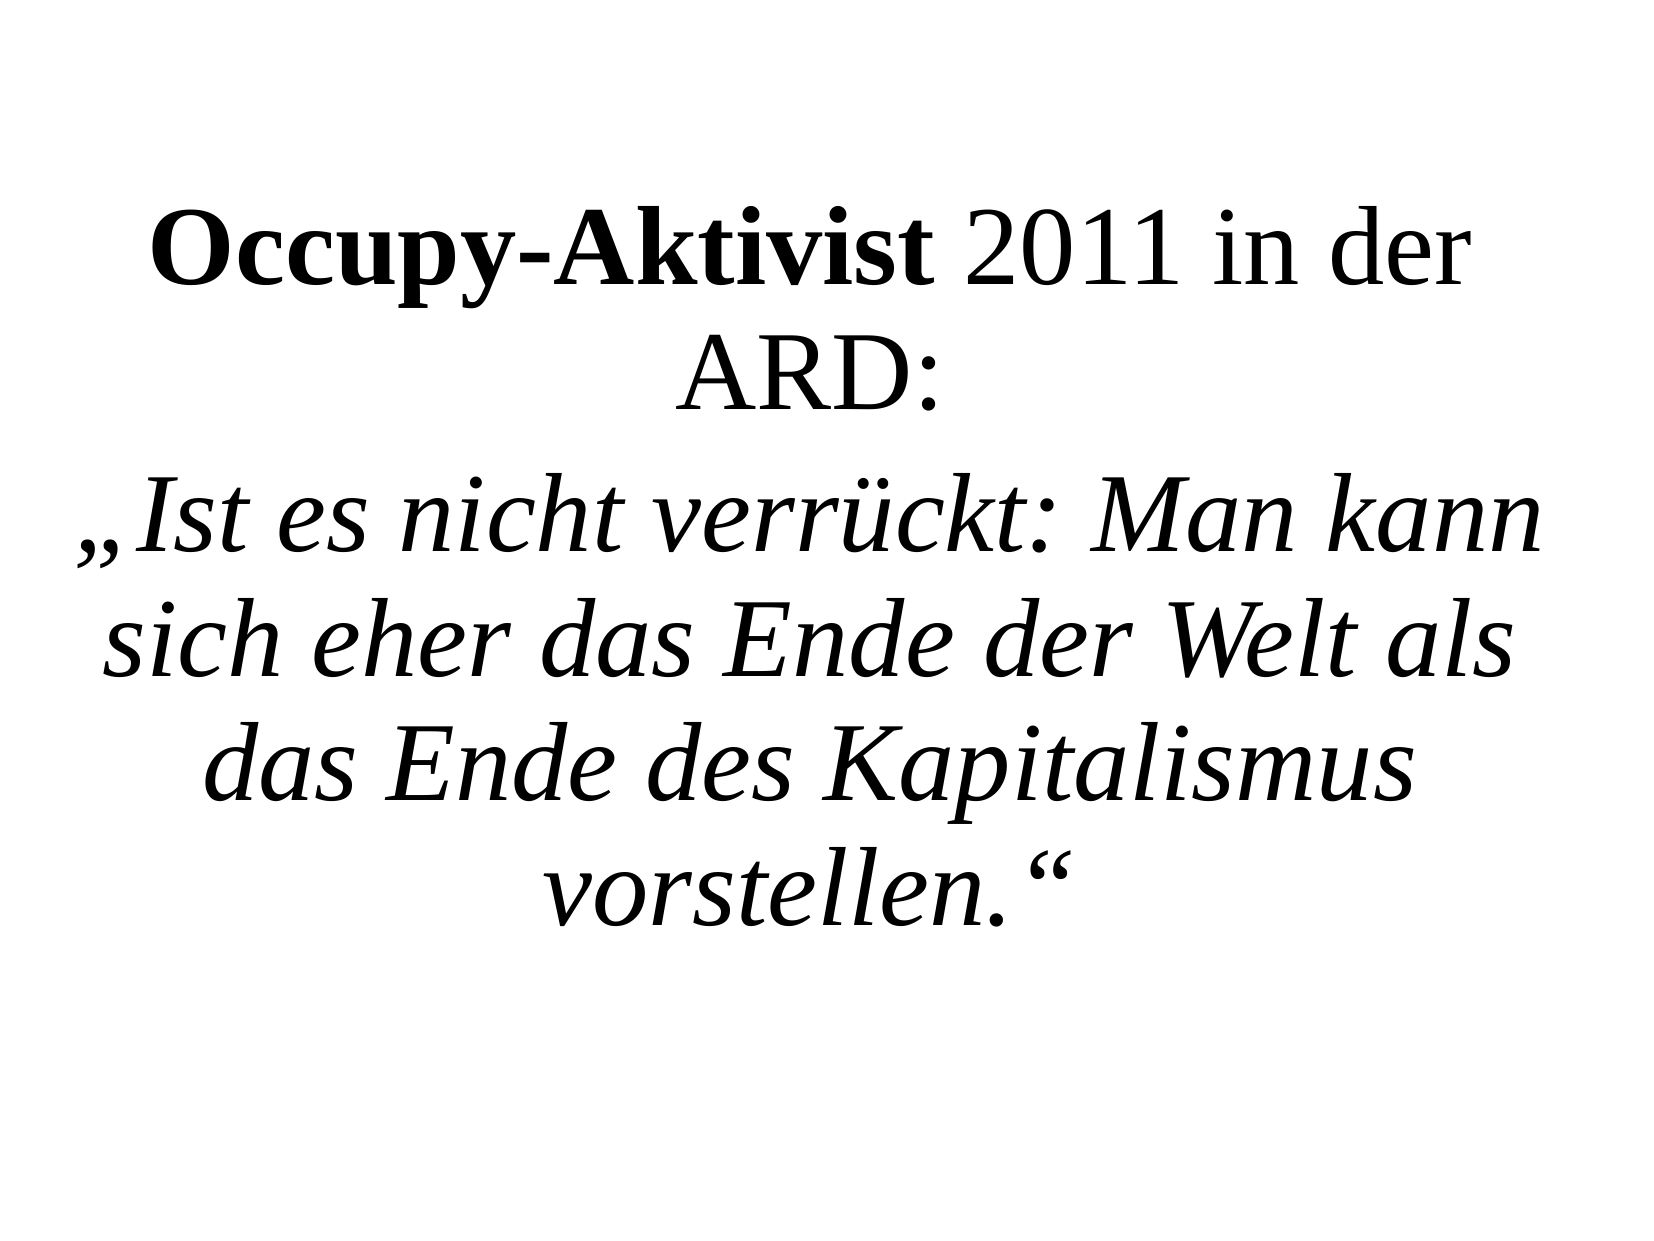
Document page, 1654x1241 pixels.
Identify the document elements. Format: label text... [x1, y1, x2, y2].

text_box Occupy-Aktivist 2011 in der ARD: „Ist es nicht verrückt: Man kann sich eher das Ende der Welt als das Ende des Kapitalismus vorstellen.“ [59, 177, 1595, 999]
